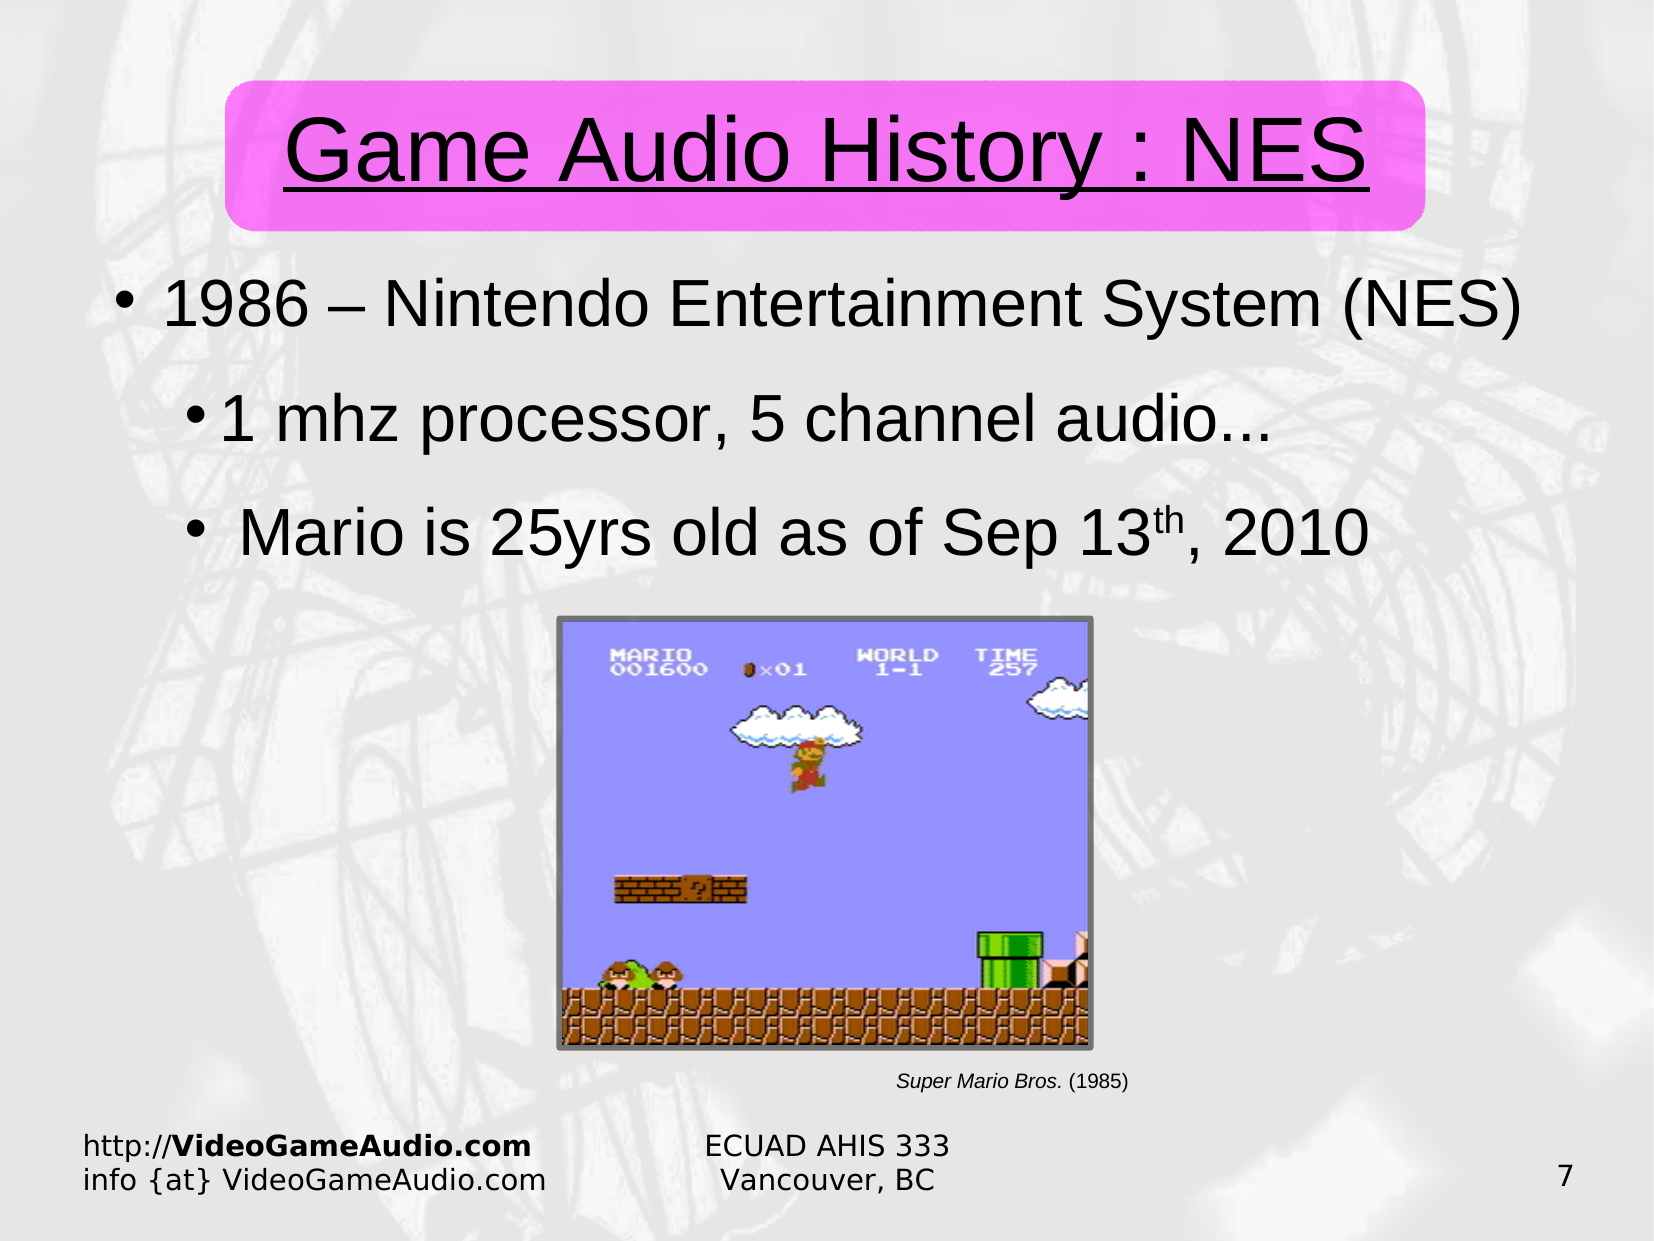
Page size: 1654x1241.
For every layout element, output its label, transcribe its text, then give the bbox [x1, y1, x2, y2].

text_box 1986 – Nintendo Entertainment System (NES) 1 mhz processor, 5 channel audio... Mario is 25yrs old as of Sep 13th, 2010 [98, 263, 1555, 488]
picture [0, 0, 1654, 1241]
title Game Audio History : NES [82, 49, 1571, 257]
